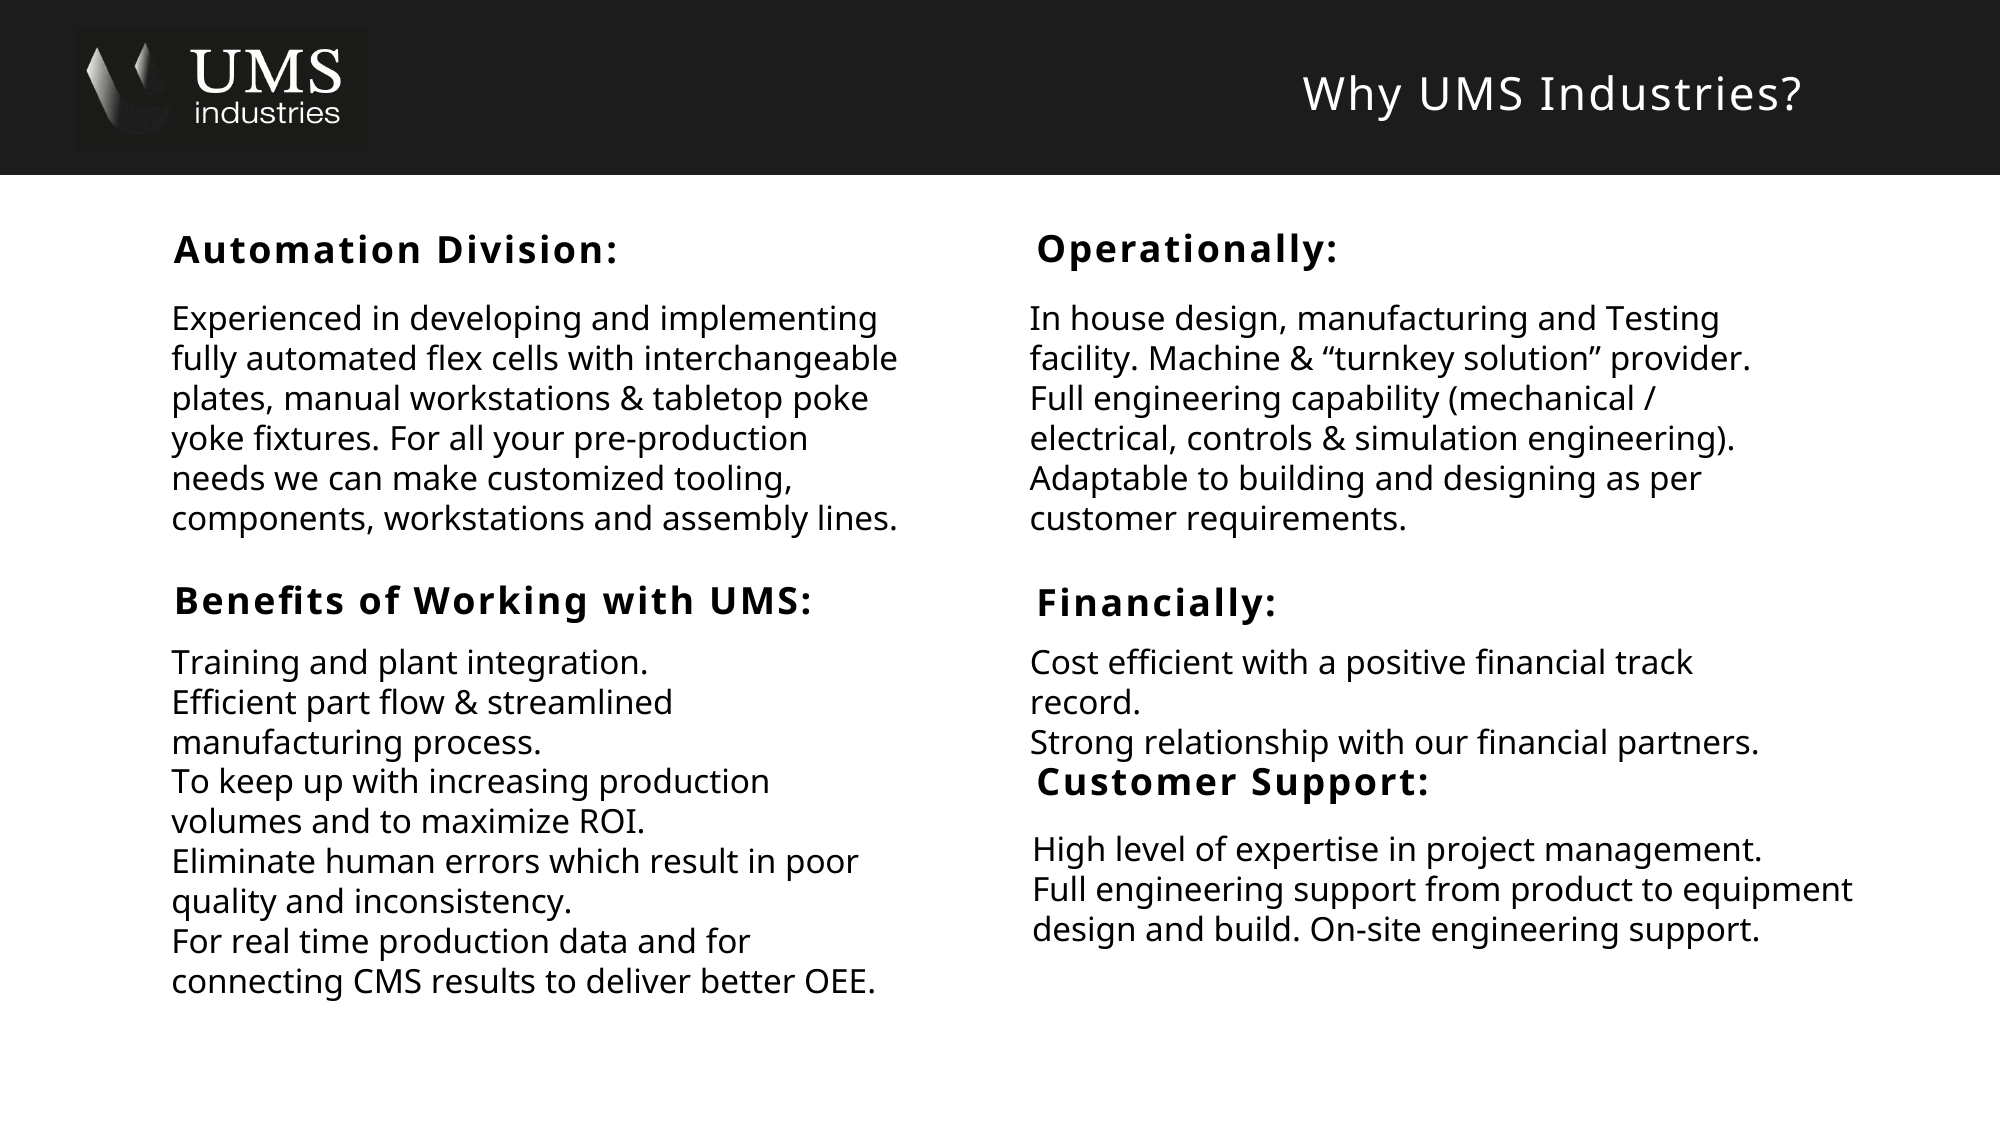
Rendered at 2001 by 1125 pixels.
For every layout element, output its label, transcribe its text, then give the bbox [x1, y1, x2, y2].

text_box Financially: [1021, 571, 1700, 632]
text_box Customer Support: [1021, 750, 1700, 811]
text_box [0, 0, 2000, 175]
text_box Training and plant integration. Efficient part flow & streamlined manufacturing process. To keep up with increasing production volumes and to maximize ROI. Eliminate human errors which result in poor quality and inconsistency. For real time production data and for connecting CMS results to deliver better OEE. [171, 612, 905, 1005]
text_box Benefits of Working with UMS: [158, 569, 838, 631]
text_box Automation Division: [158, 218, 751, 279]
picture [76, 27, 369, 150]
text_box Operationally: [1021, 217, 1700, 279]
text_box Cost efficient with a positive financial track record. Strong relationship with our financial partners. [1029, 612, 1788, 723]
text_box In house design, manufacturing and Testing facility. Machine & “turnkey solution” provider. Full engineering capability (mechanical / electrical, controls & simulation engineering). Adaptable to building and designing as per customer requirements. [1029, 268, 1763, 541]
text_box High level of expertise in project management. Full engineering support from product to equipment design and build. On-site engineering support. [1032, 800, 1876, 950]
text_box Why UMS Industries? [1287, 57, 1924, 128]
text_box Experienced in developing and implementing fully automated flex cells with interchangeable plates, manual workstations & tabletop poke yoke fixtures. For all your pre-production needs we can make customized tooling, components, workstations and assembly lines. [171, 268, 905, 541]
